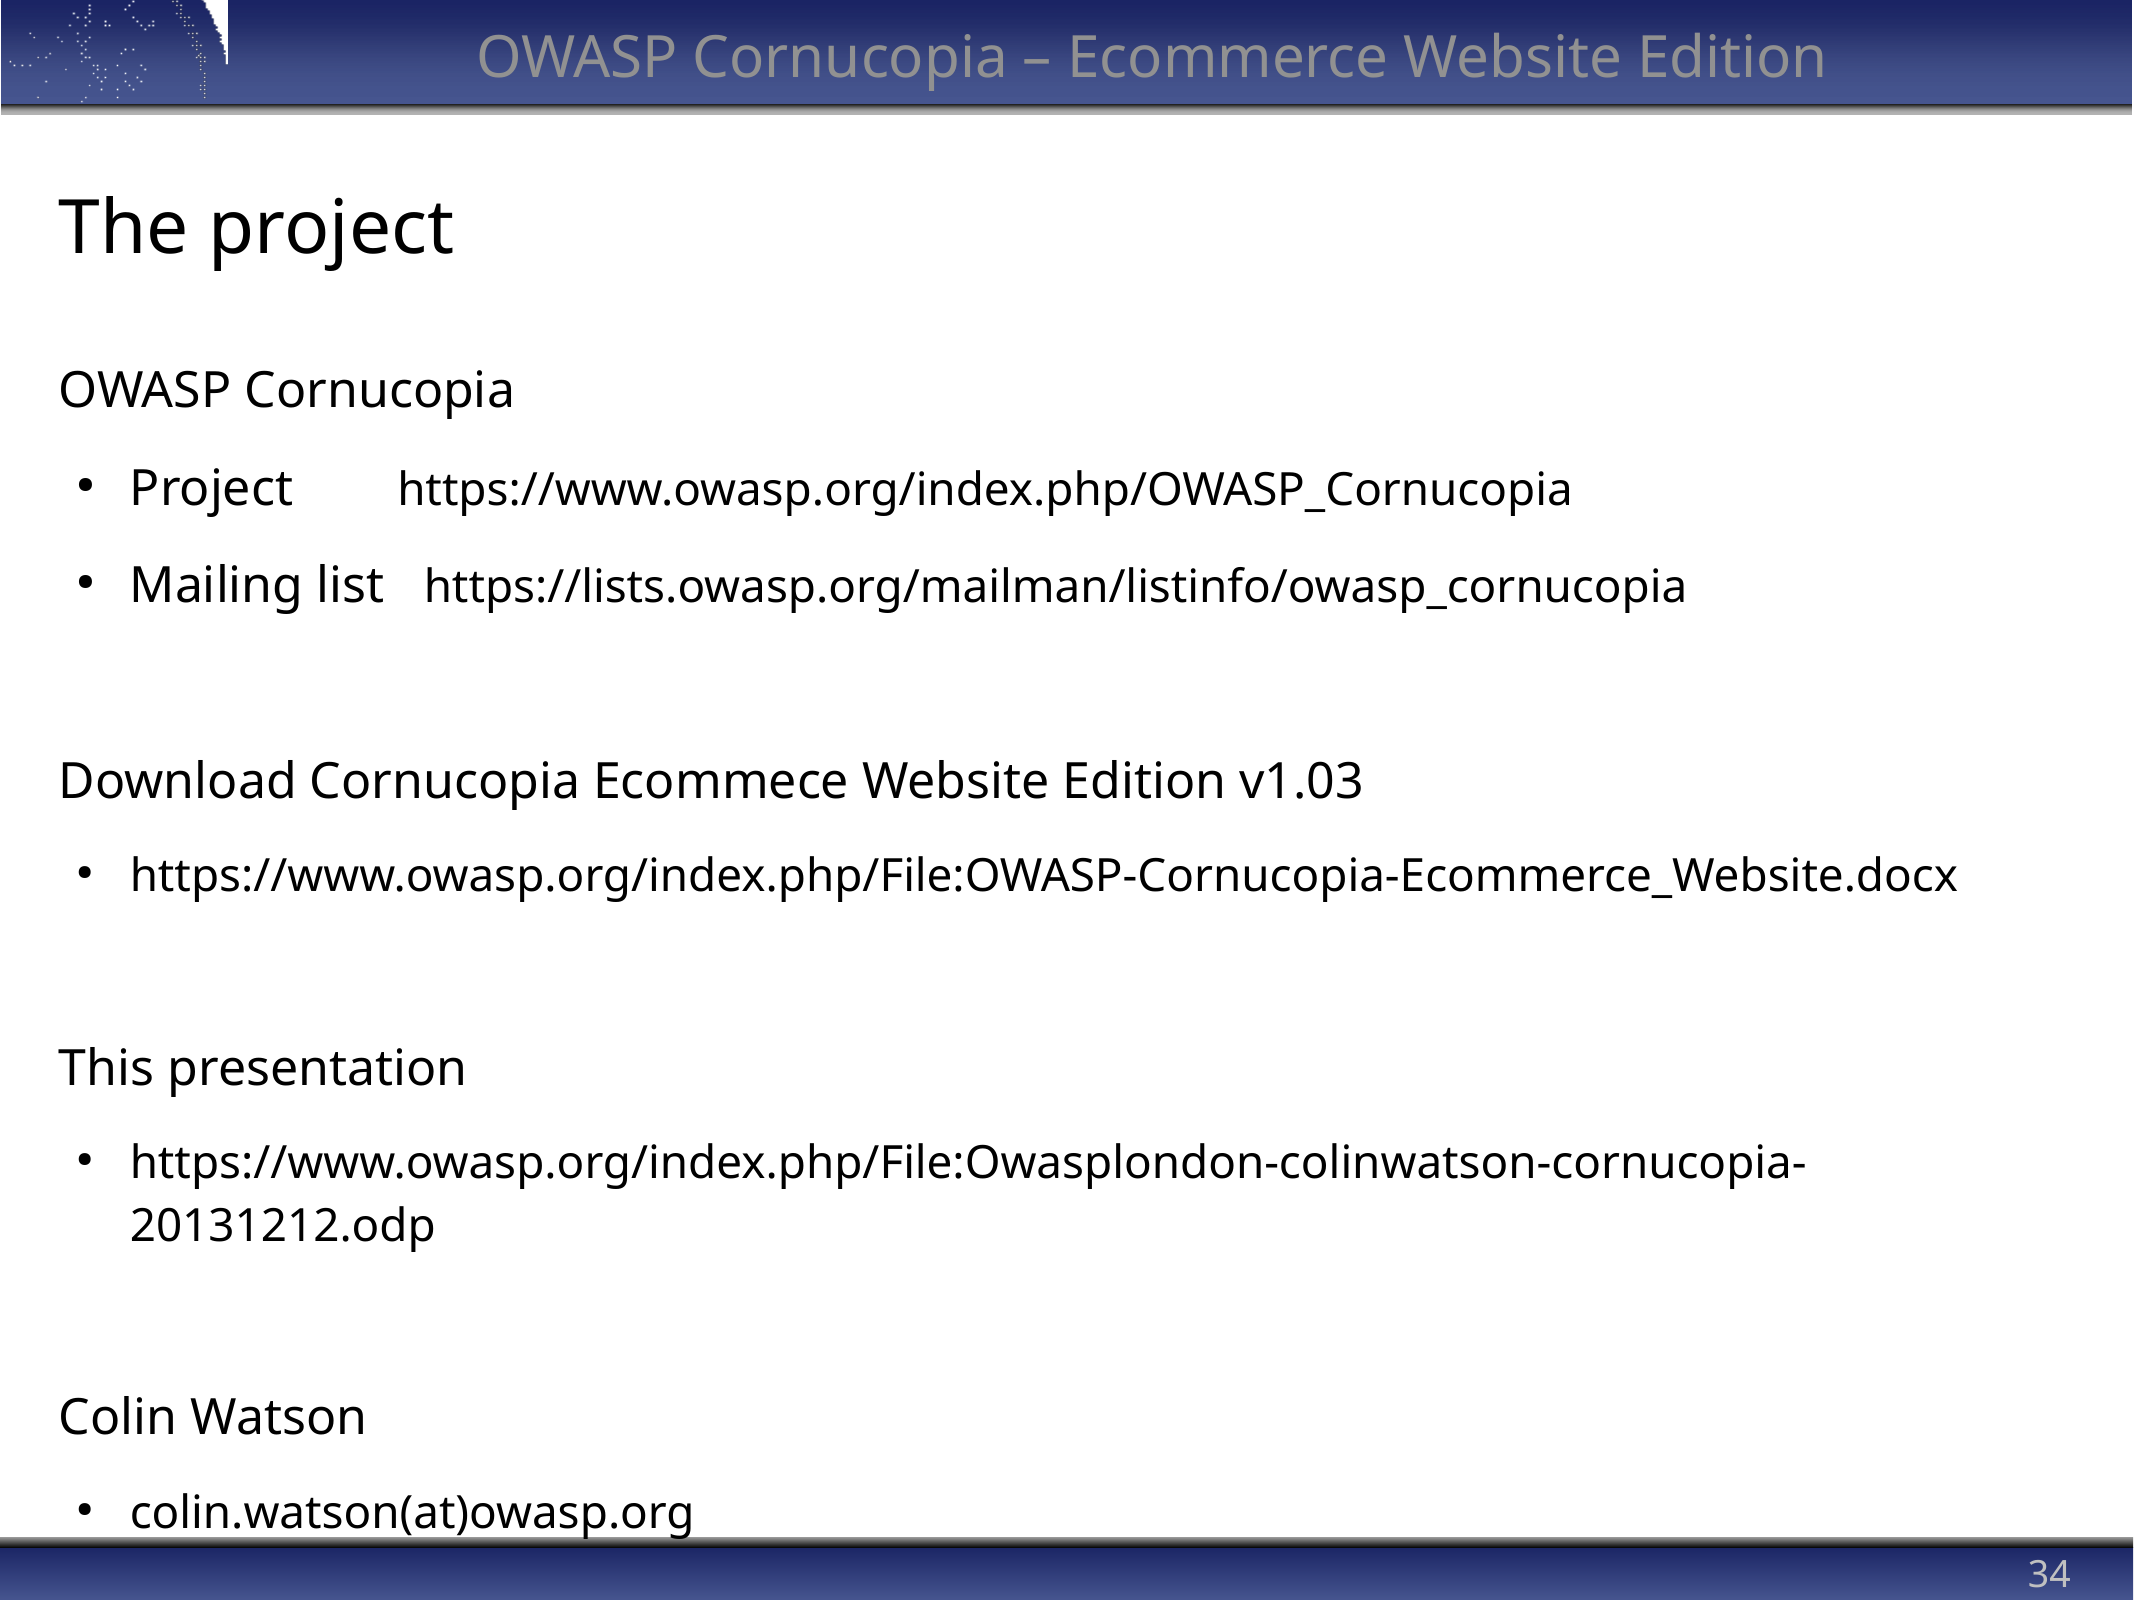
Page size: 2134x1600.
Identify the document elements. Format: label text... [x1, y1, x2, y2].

title The project [58, 124, 2126, 325]
list OWASP Cornucopia Project https://www.owasp.org/index.php/OWASP_Cornucopia Mailing list https://lists.owasp.org/mailman/listinfo/owasp_cornucopia Download Cornucopia Ecommece Website Edition v1.03 https://www.owasp.org/index.php/File:OWASP-Cornucopia-Ecommerce_Website.docx This presentation https://www.owasp.org/index.php/File:Owasplondon-colinwatson-cornucopia-20131212.odp Colin Watson colin.watson(at)owasp.org [58, 354, 2067, 1536]
